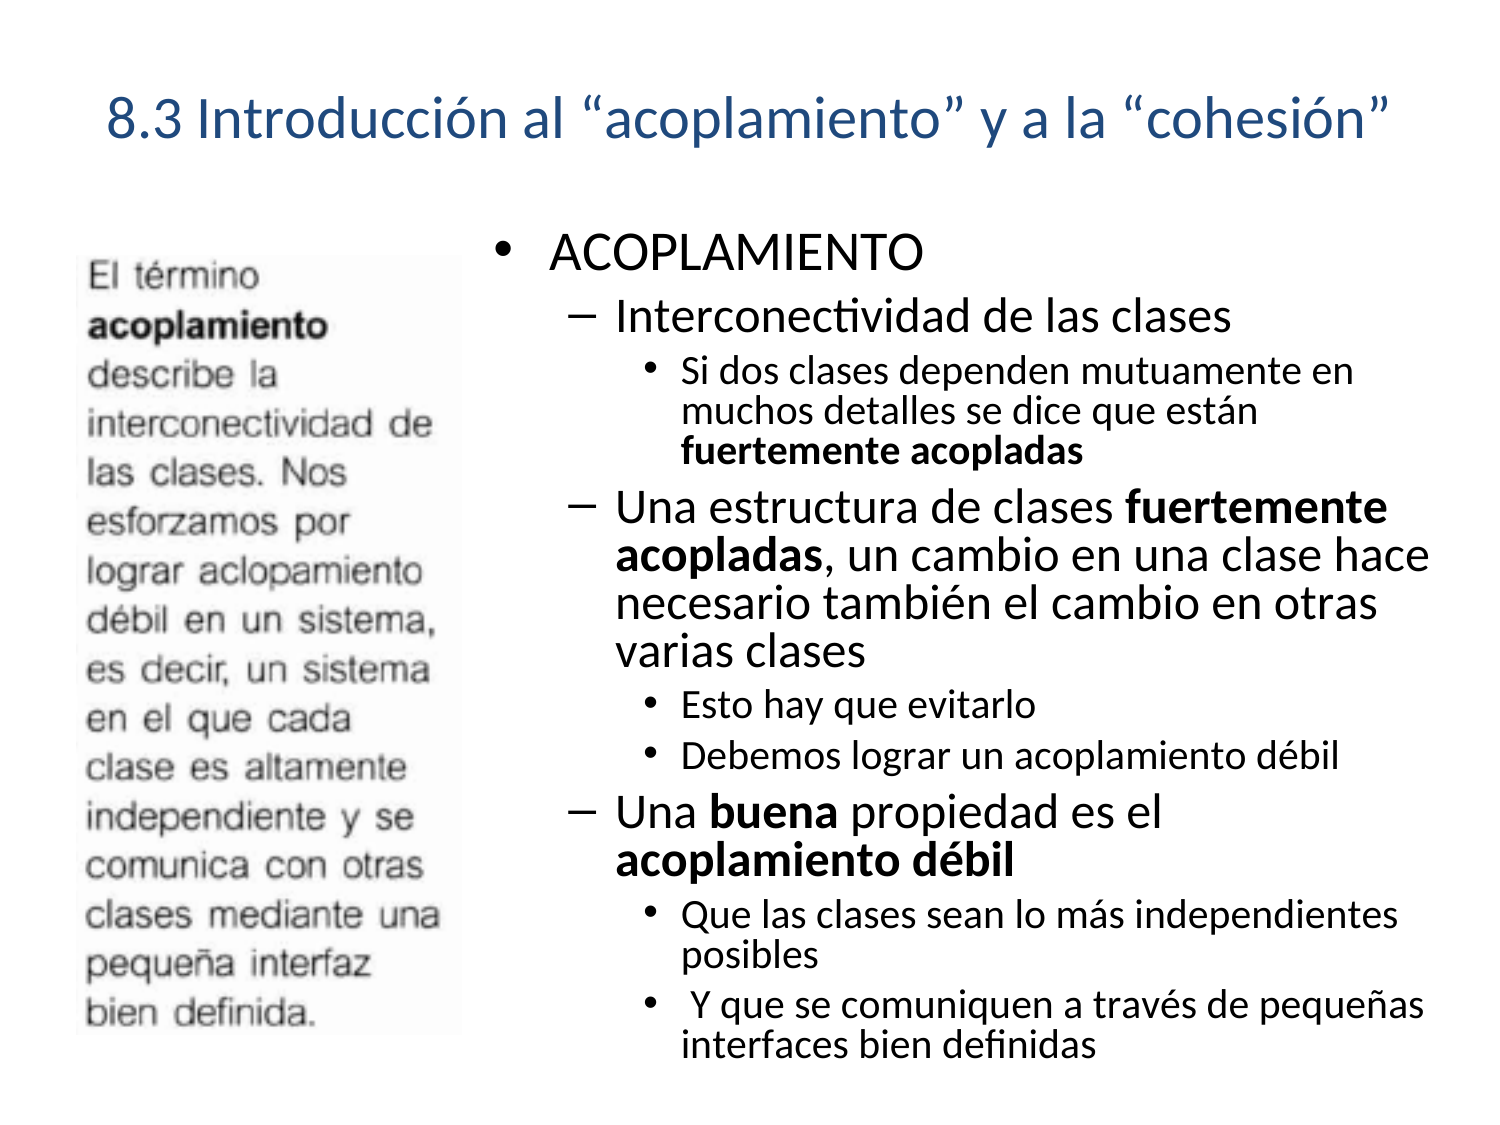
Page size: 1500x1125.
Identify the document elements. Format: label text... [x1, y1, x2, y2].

list ACOPLAMIENTO Interconectividad de las clases Si dos clases dependen mutuamente en muchos detalles se dice que están fuertemente acopladas Una estructura de clases fuertemente acopladas, un cambio en una clase hace necesario también el cambio en otras varias clases Esto hay que evitarlo Debemos lograr un acoplamiento débil Una buena propiedad es el acoplamiento débil Que las clases sean lo más independientes posibles Y que se comuniquen a través de pequeñas interfaces bien definidas [478, 219, 1447, 1094]
title 8.3 Introducción al “acoplamiento” y a la “cohesión” [75, 45, 1426, 185]
picture [76, 255, 462, 1035]
